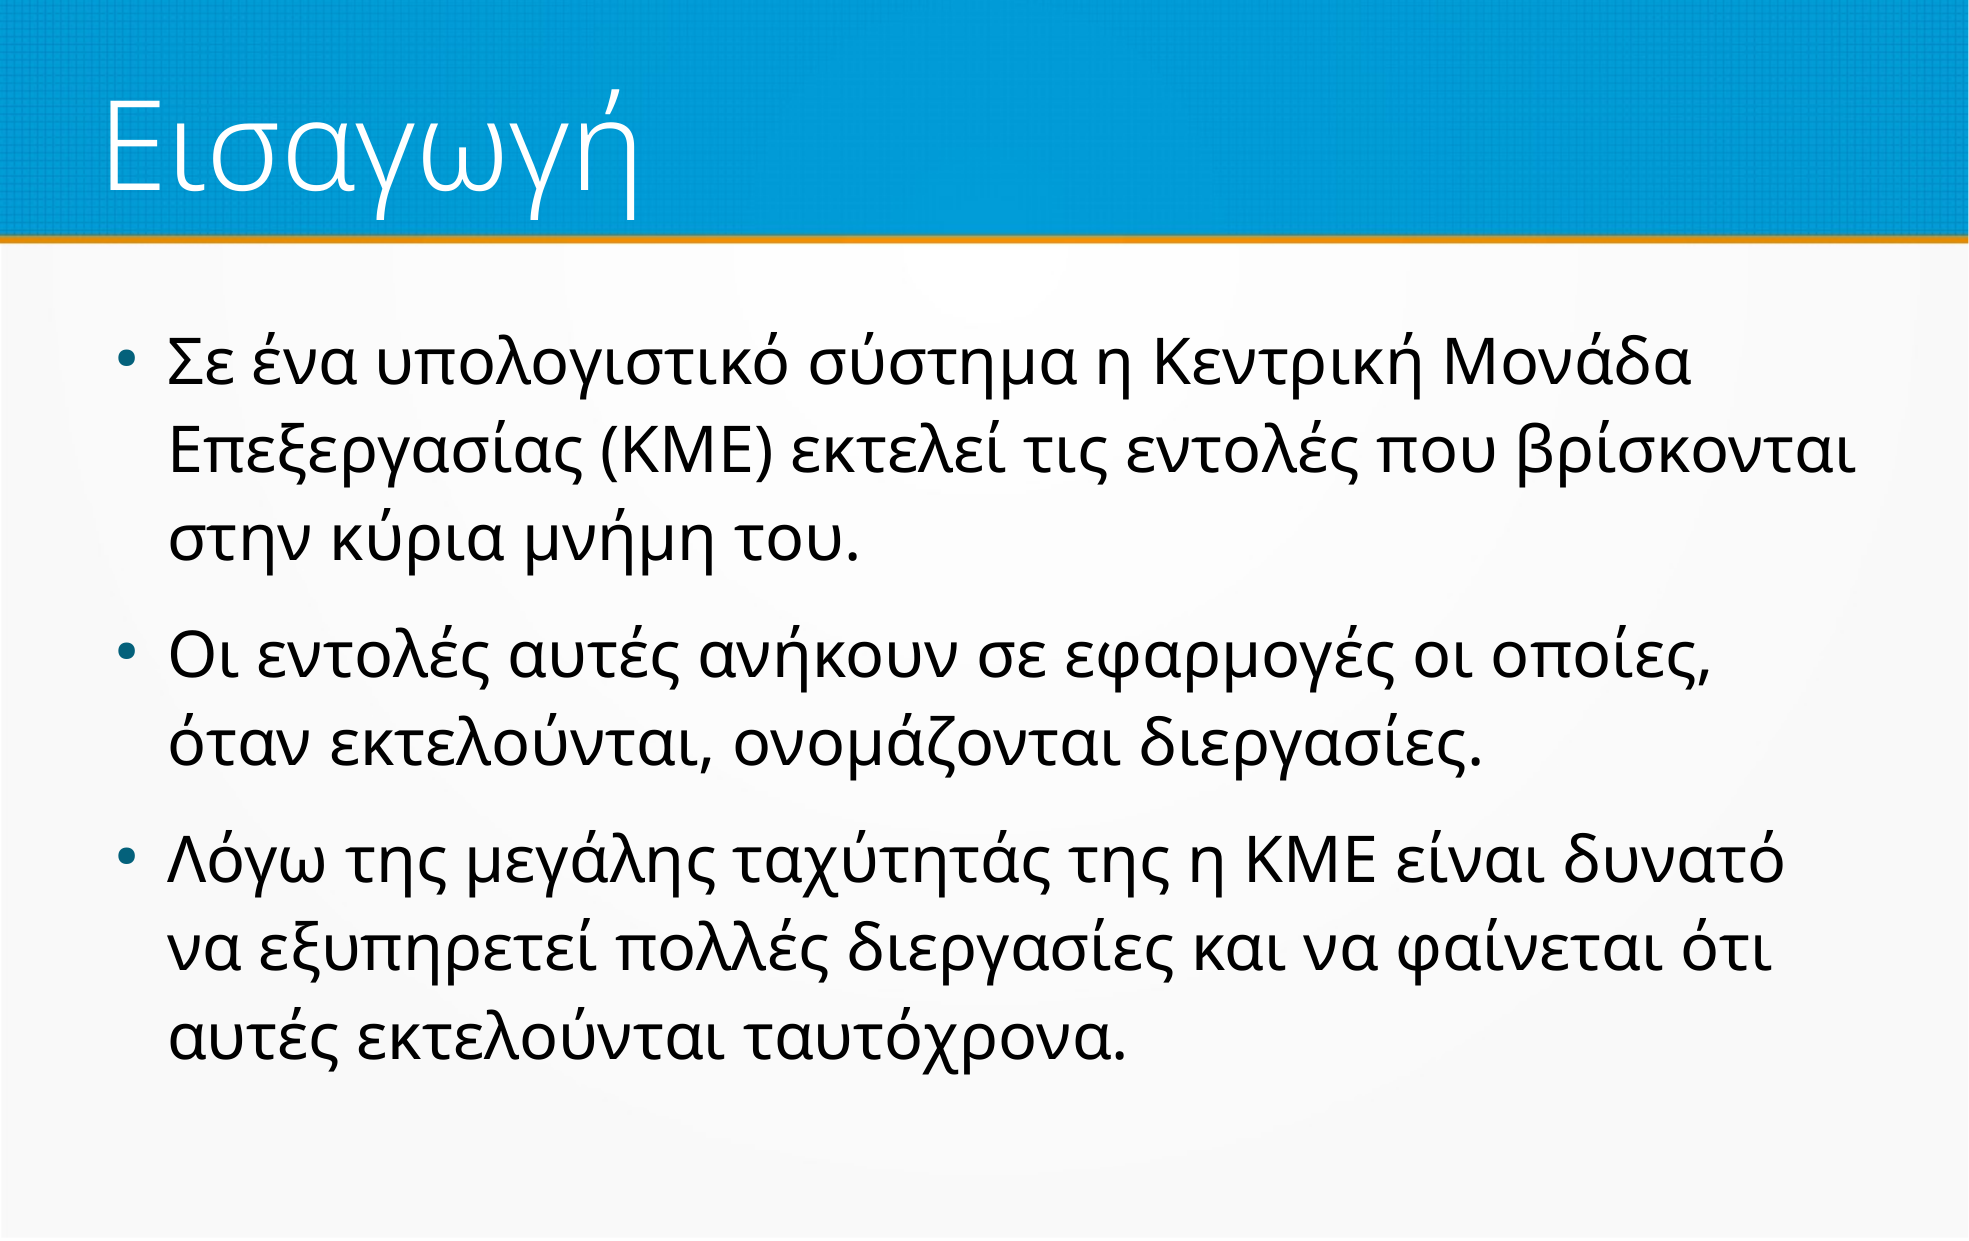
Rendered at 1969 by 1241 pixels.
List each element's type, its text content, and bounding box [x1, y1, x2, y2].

list Σε ένα υπολογιστικό σύστημα η Κεντρική Μονάδα Επεξεργασίας (ΚΜΕ) εκτελεί τις εντολές που βρίσκονται στην κύρια μνήμη του. Οι εντολές αυτές ανήκουν σε εφαρμογές οι οποίες, όταν εκτελούνται, ονομάζονται διεργασίες. Λόγω της μεγάλης ταχύτητάς της η ΚΜΕ είναι δυνατό να εξυπηρετεί πολλές διεργασίες και να φαίνεται ότι αυτές εκτελούνται ταυτόχρονα. [98, 315, 1861, 1081]
title Εισαγωγή [98, 19, 1870, 227]
picture [0, 233, 1969, 1241]
